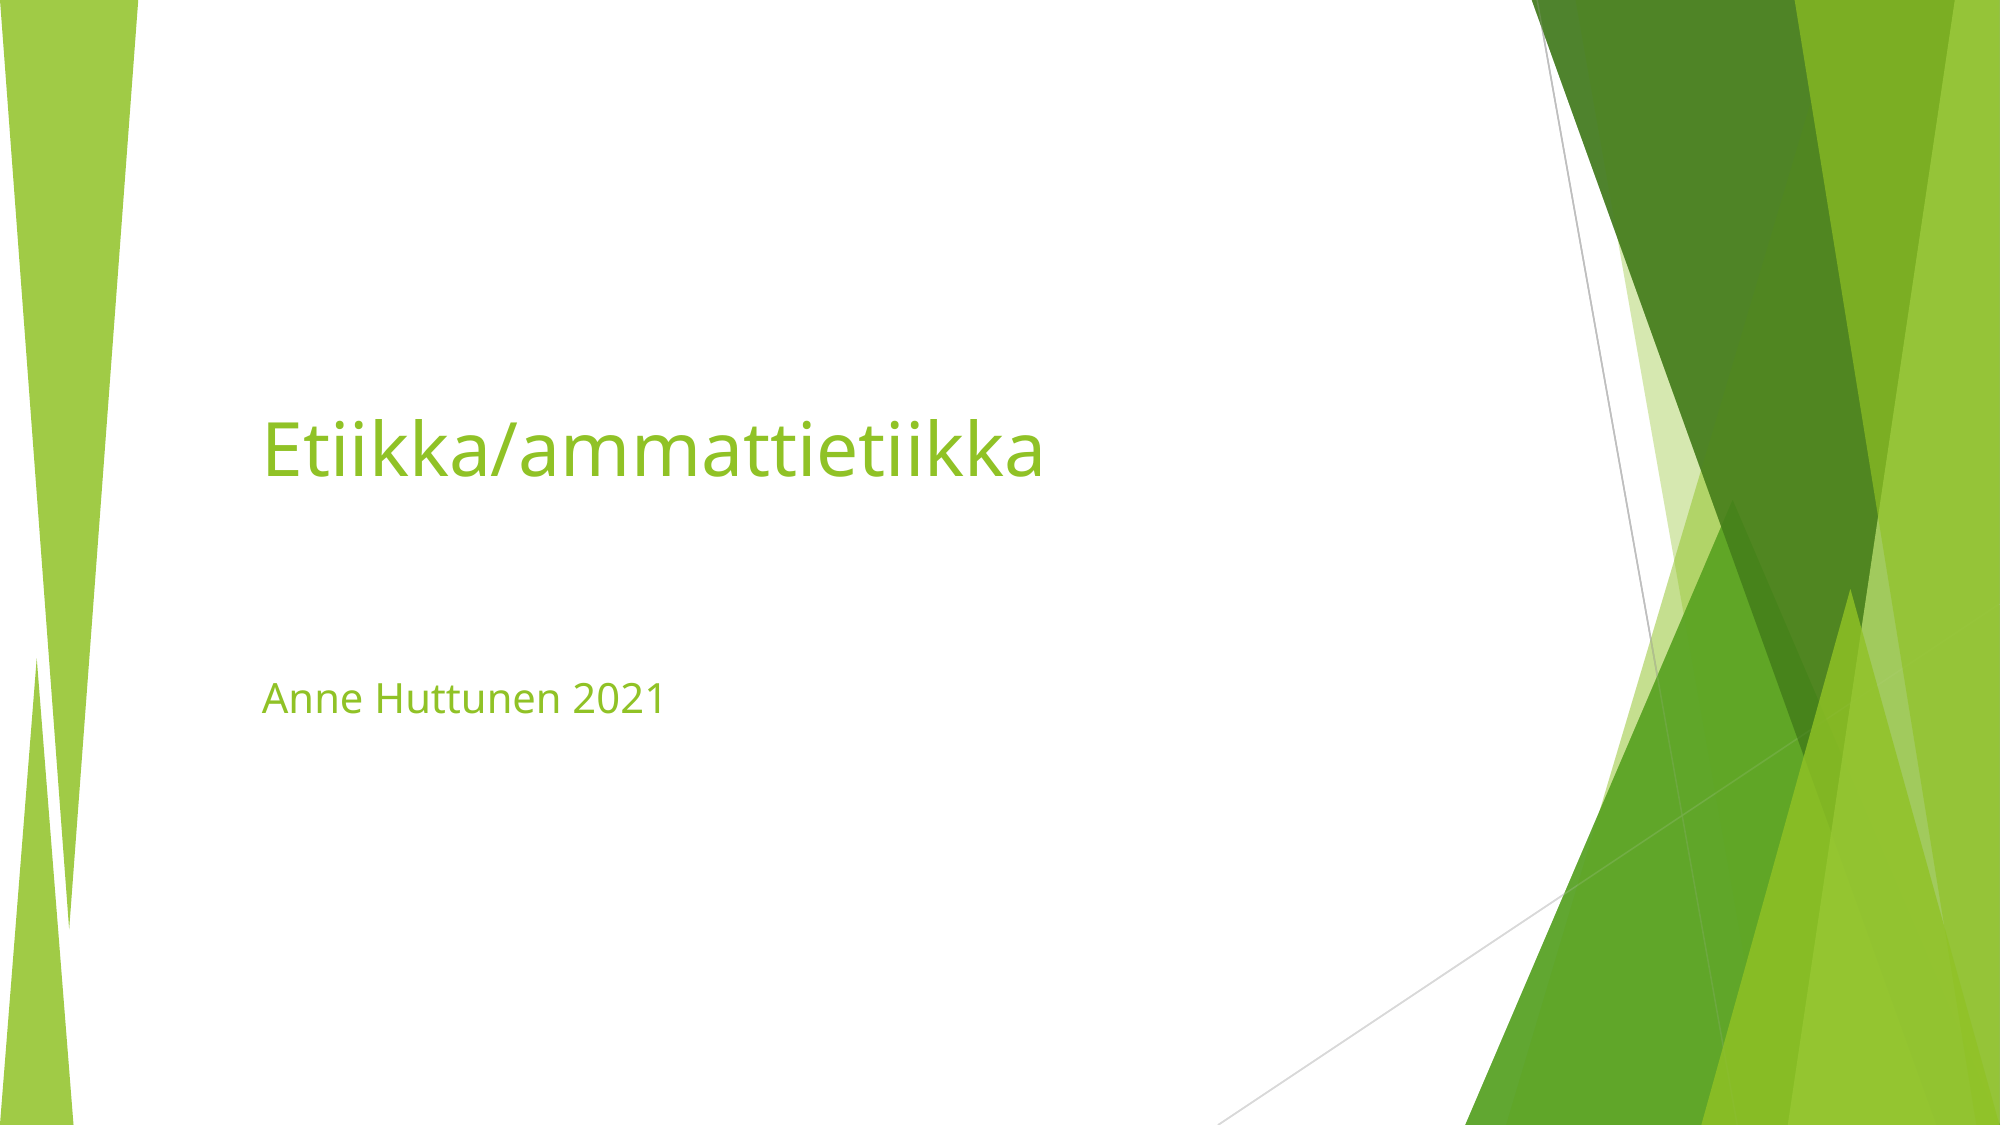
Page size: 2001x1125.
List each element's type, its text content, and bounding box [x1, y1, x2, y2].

subtitle Anne Huttunen 2021 [247, 664, 1522, 845]
title Etiikka/ammattietiikka [247, 394, 1522, 664]
